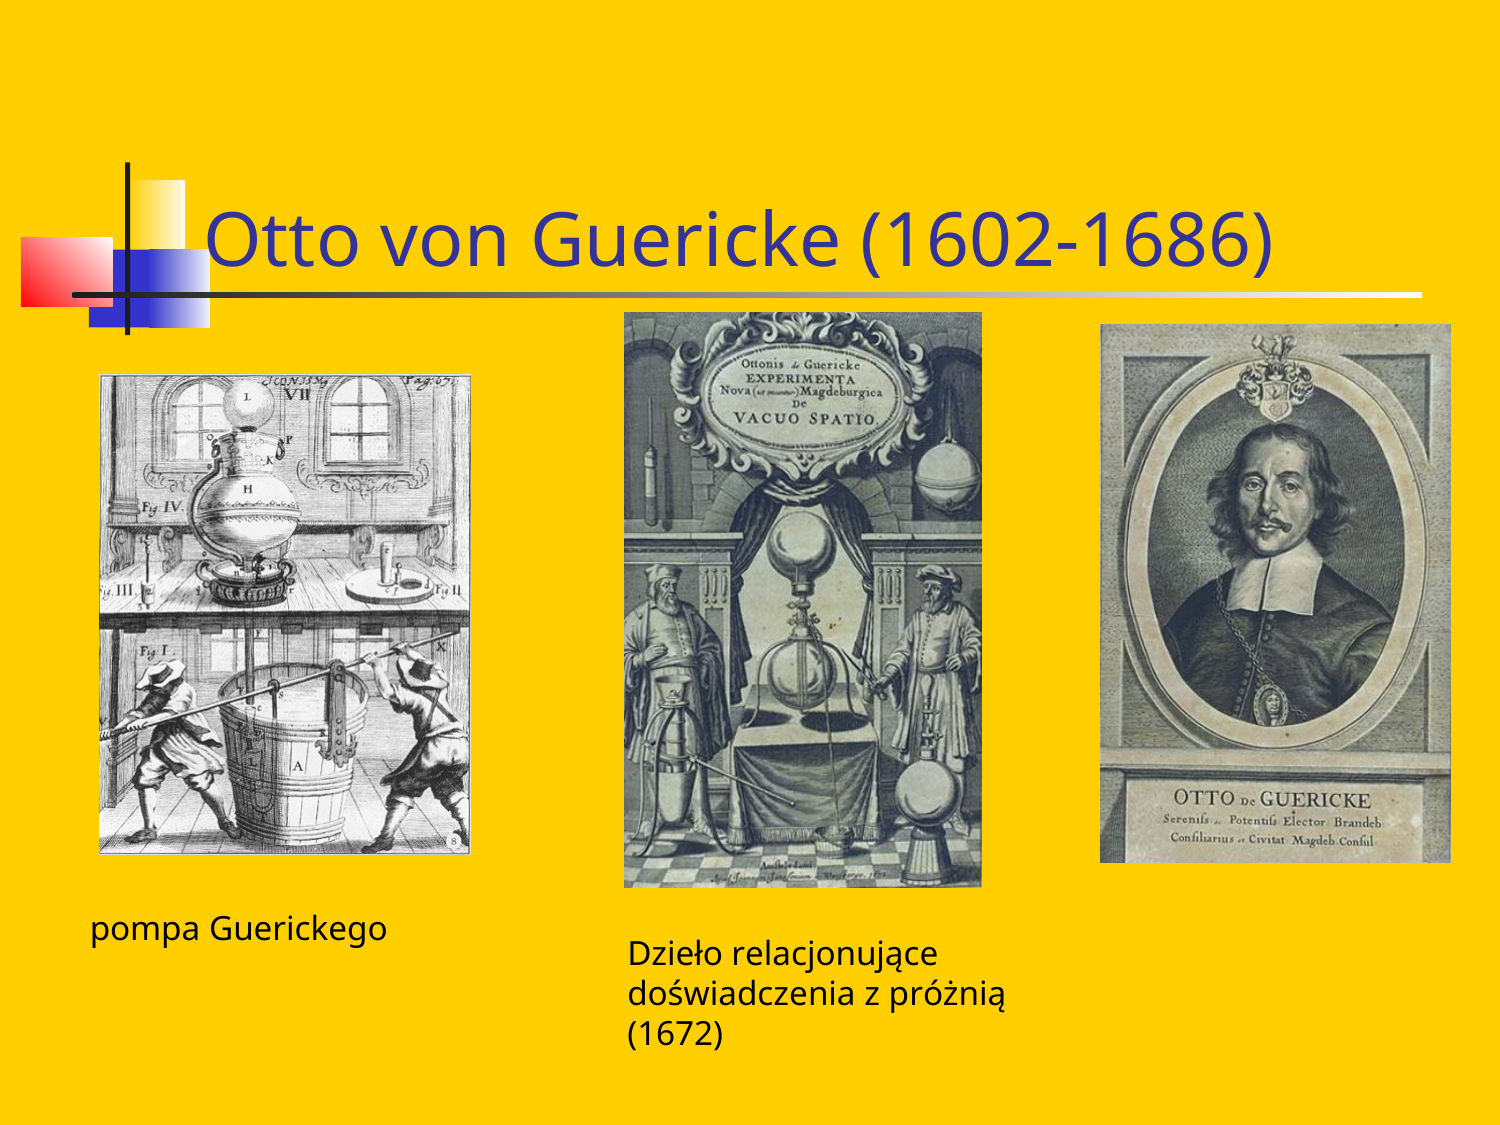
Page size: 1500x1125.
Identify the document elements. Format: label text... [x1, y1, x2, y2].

text_box pompa Guerickego [74, 899, 501, 956]
picture [99, 374, 471, 855]
picture [624, 312, 982, 888]
title Otto von Guericke (1602-1686) [188, 101, 1468, 289]
text_box Dzieło relacjonujące doświadczenia z próżnią (1672) [612, 924, 1038, 1061]
picture [1100, 324, 1451, 863]
